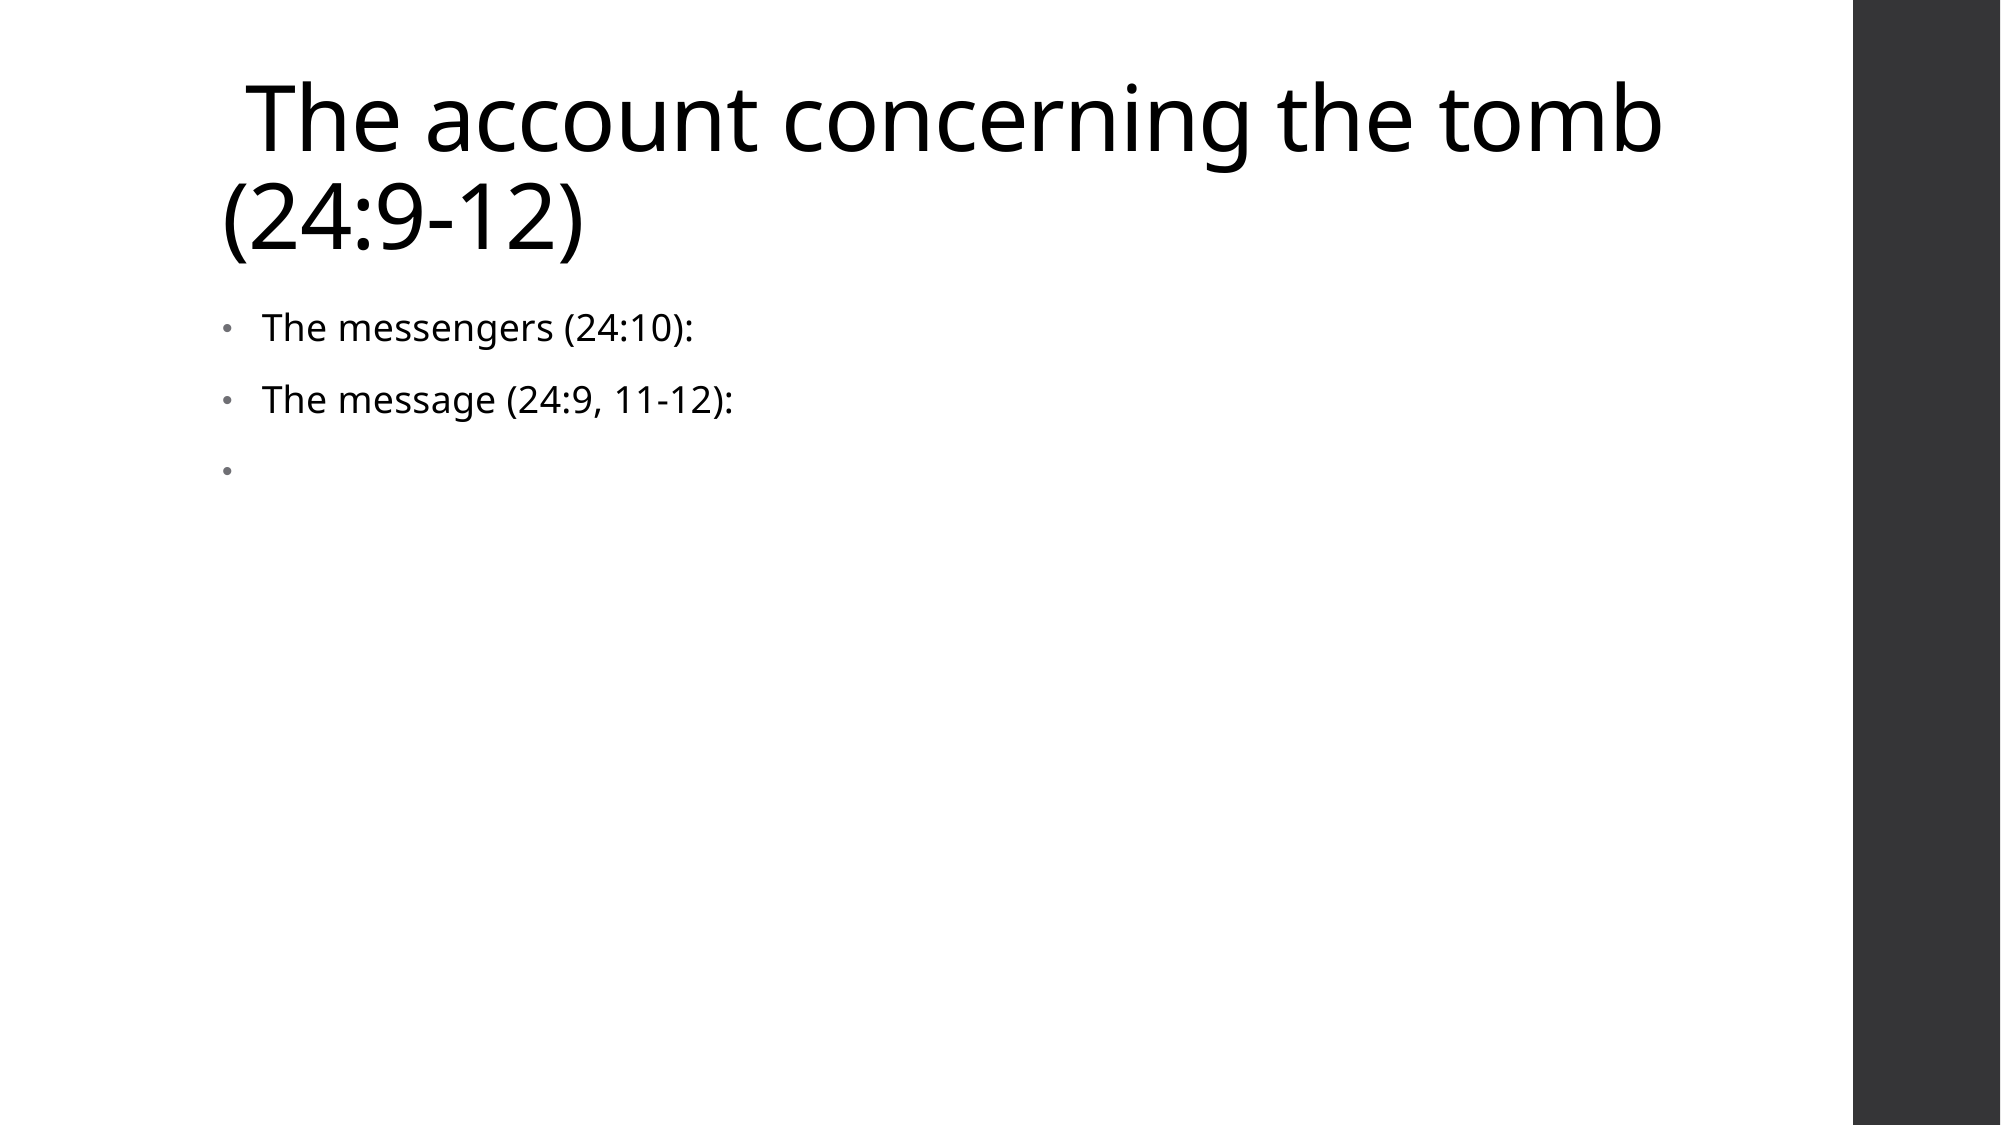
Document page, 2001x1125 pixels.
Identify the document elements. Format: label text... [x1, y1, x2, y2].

title The account concerning the tomb (24:9-12) [206, 60, 1797, 278]
list The messengers (24:10): The message (24:9, 11-12): [206, 299, 1617, 1014]
